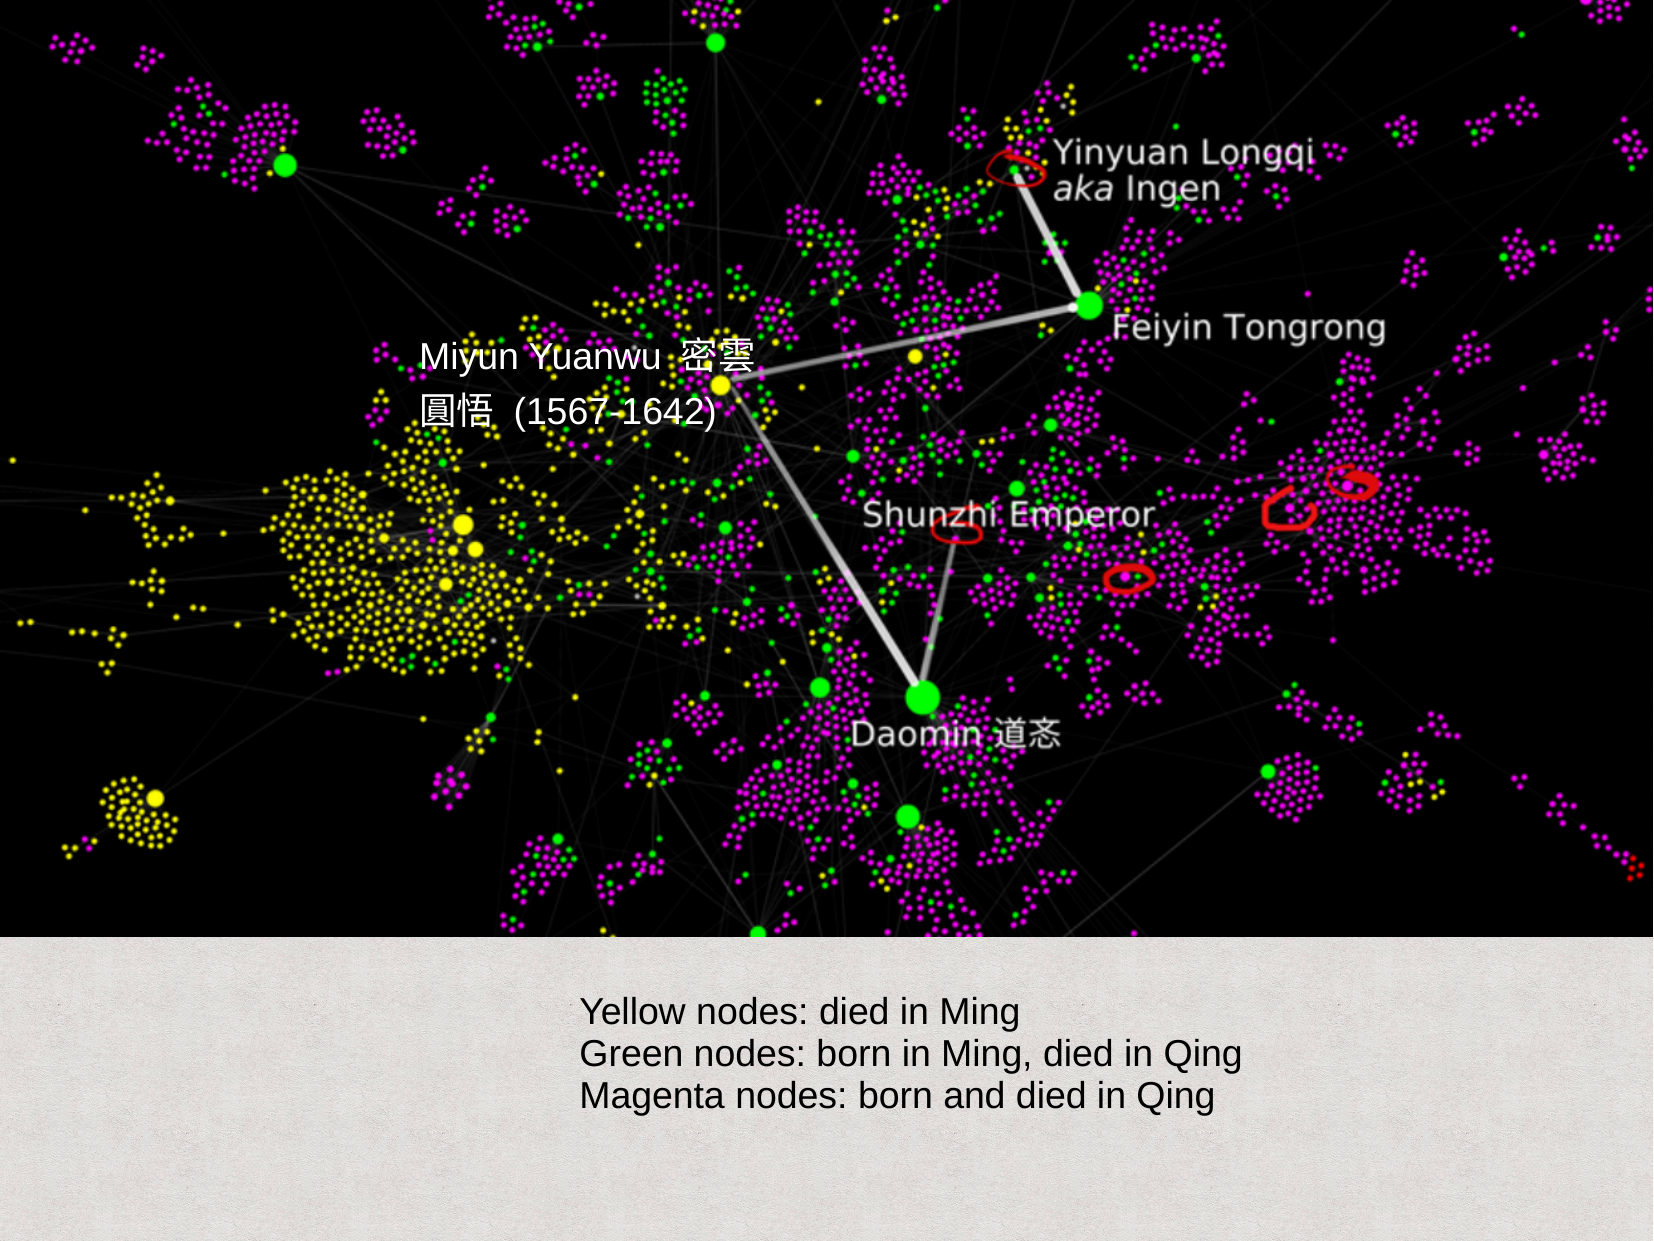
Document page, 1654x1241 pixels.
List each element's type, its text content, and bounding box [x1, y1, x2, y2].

text_box Yellow nodes: died in Ming Green nodes: born in Ming, died in Qing Magenta nodes: born and died in Qing [564, 982, 1258, 1124]
text_box Miyun Yuanwu 密雲圓悟 (1567-1642) [404, 319, 780, 452]
picture [0, 0, 1654, 1241]
